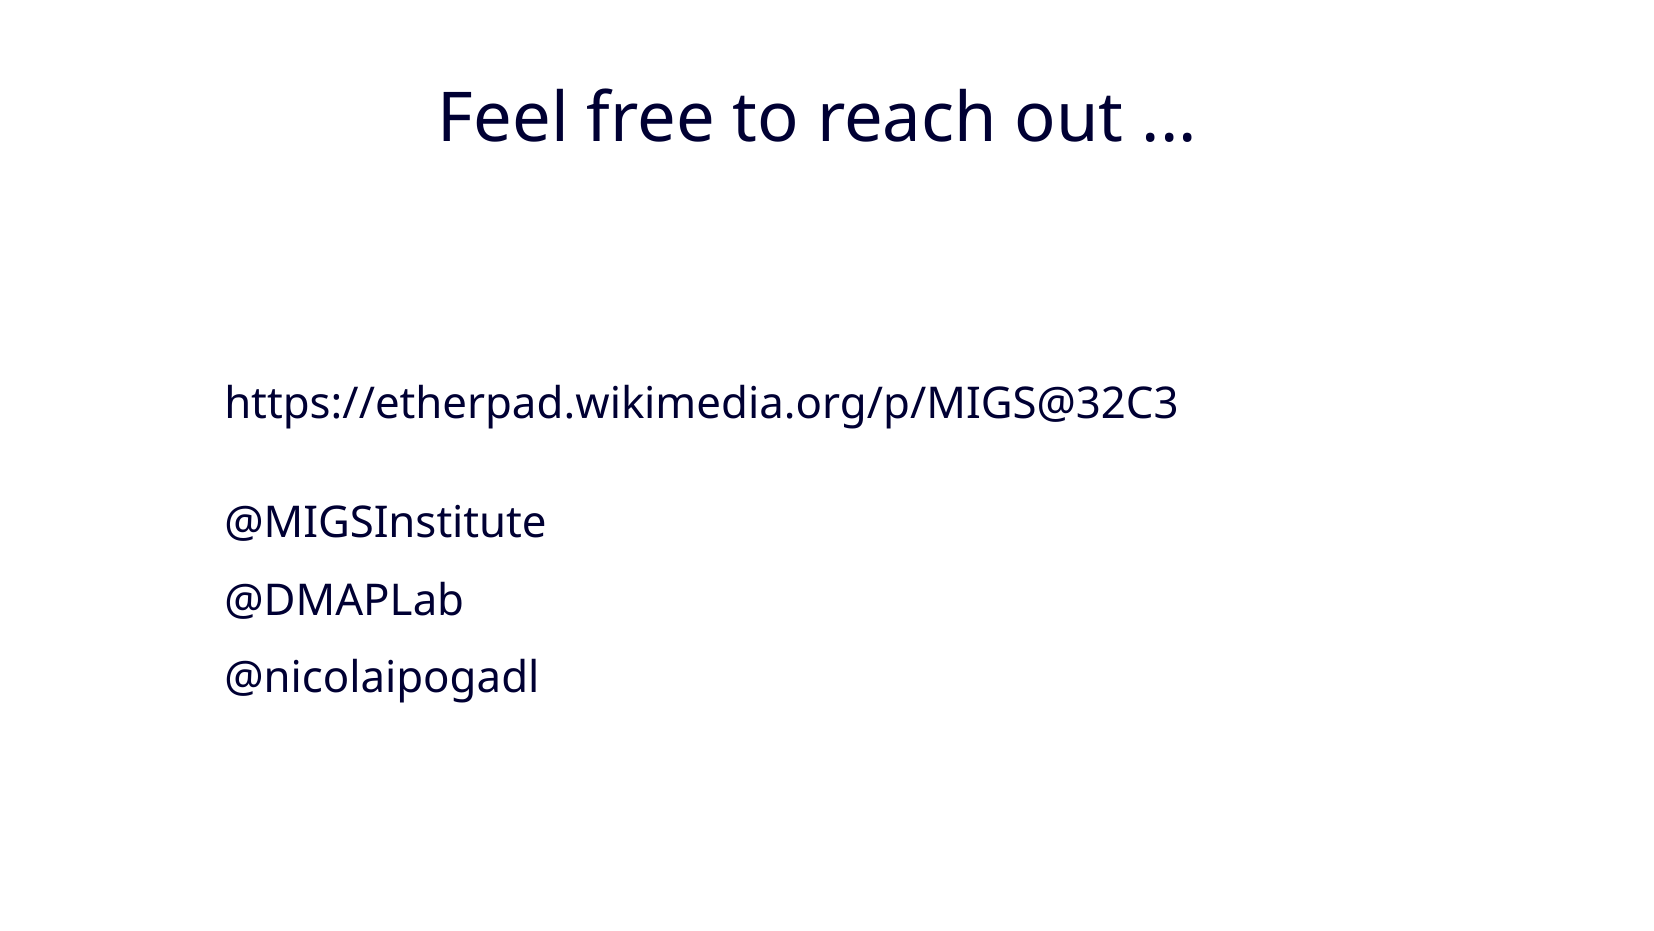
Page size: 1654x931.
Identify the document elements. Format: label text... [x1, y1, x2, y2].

list https://etherpad.wikimedia.org/p/MIGS@32C3 @MIGSInstitute @DMAPLab @nicolaipogadl [82, 217, 1571, 875]
title Feel free to reach out ... [82, 37, 1571, 193]
